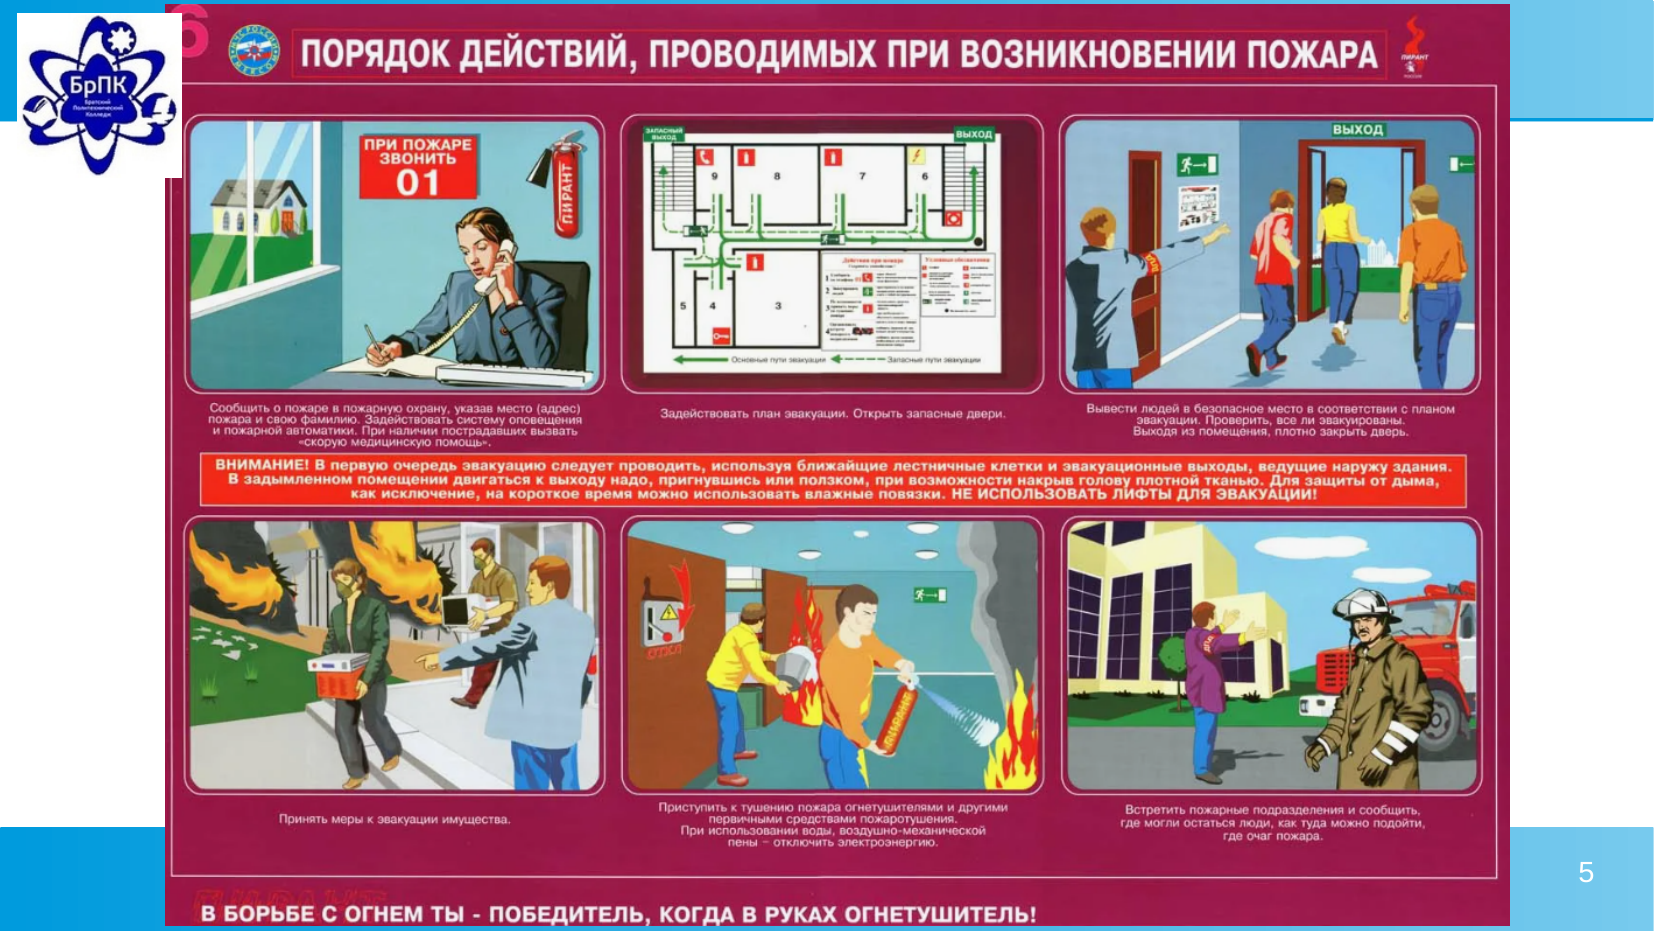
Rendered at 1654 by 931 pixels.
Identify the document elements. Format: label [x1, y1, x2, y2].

picture [17, 4, 1510, 926]
